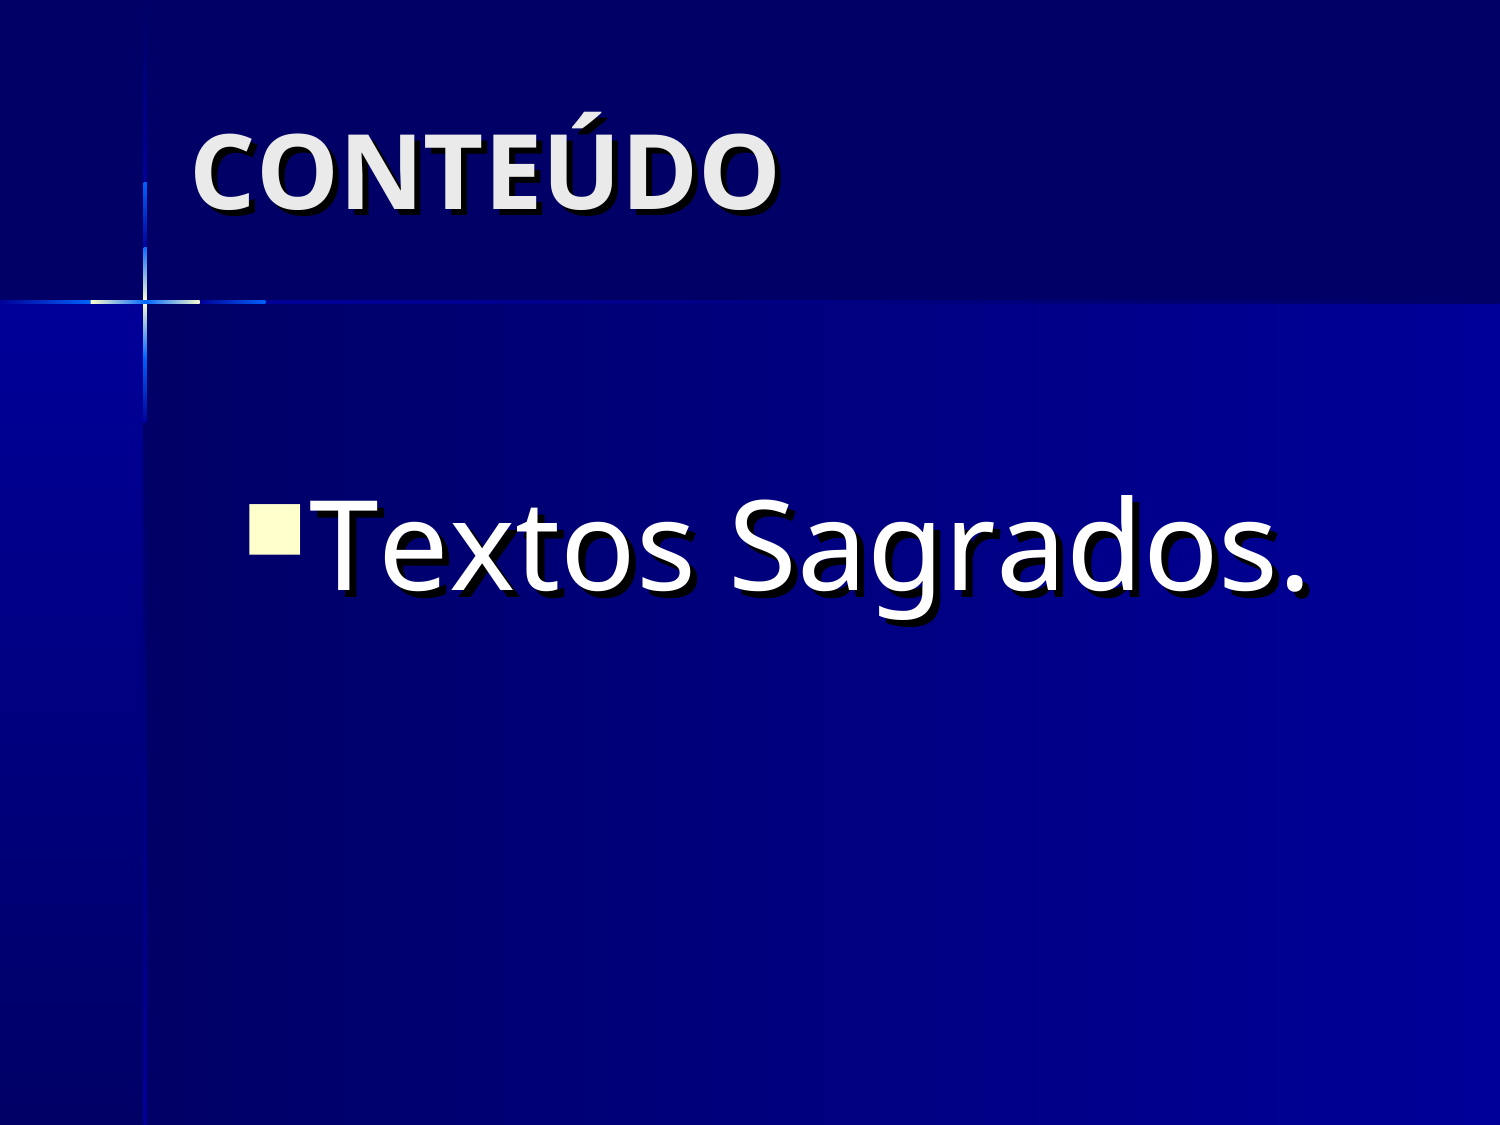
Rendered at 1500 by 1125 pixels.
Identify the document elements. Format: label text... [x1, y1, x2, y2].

list Textos Sagrados. [159, 314, 1397, 846]
title CONTEÚDO [174, 49, 1413, 285]
